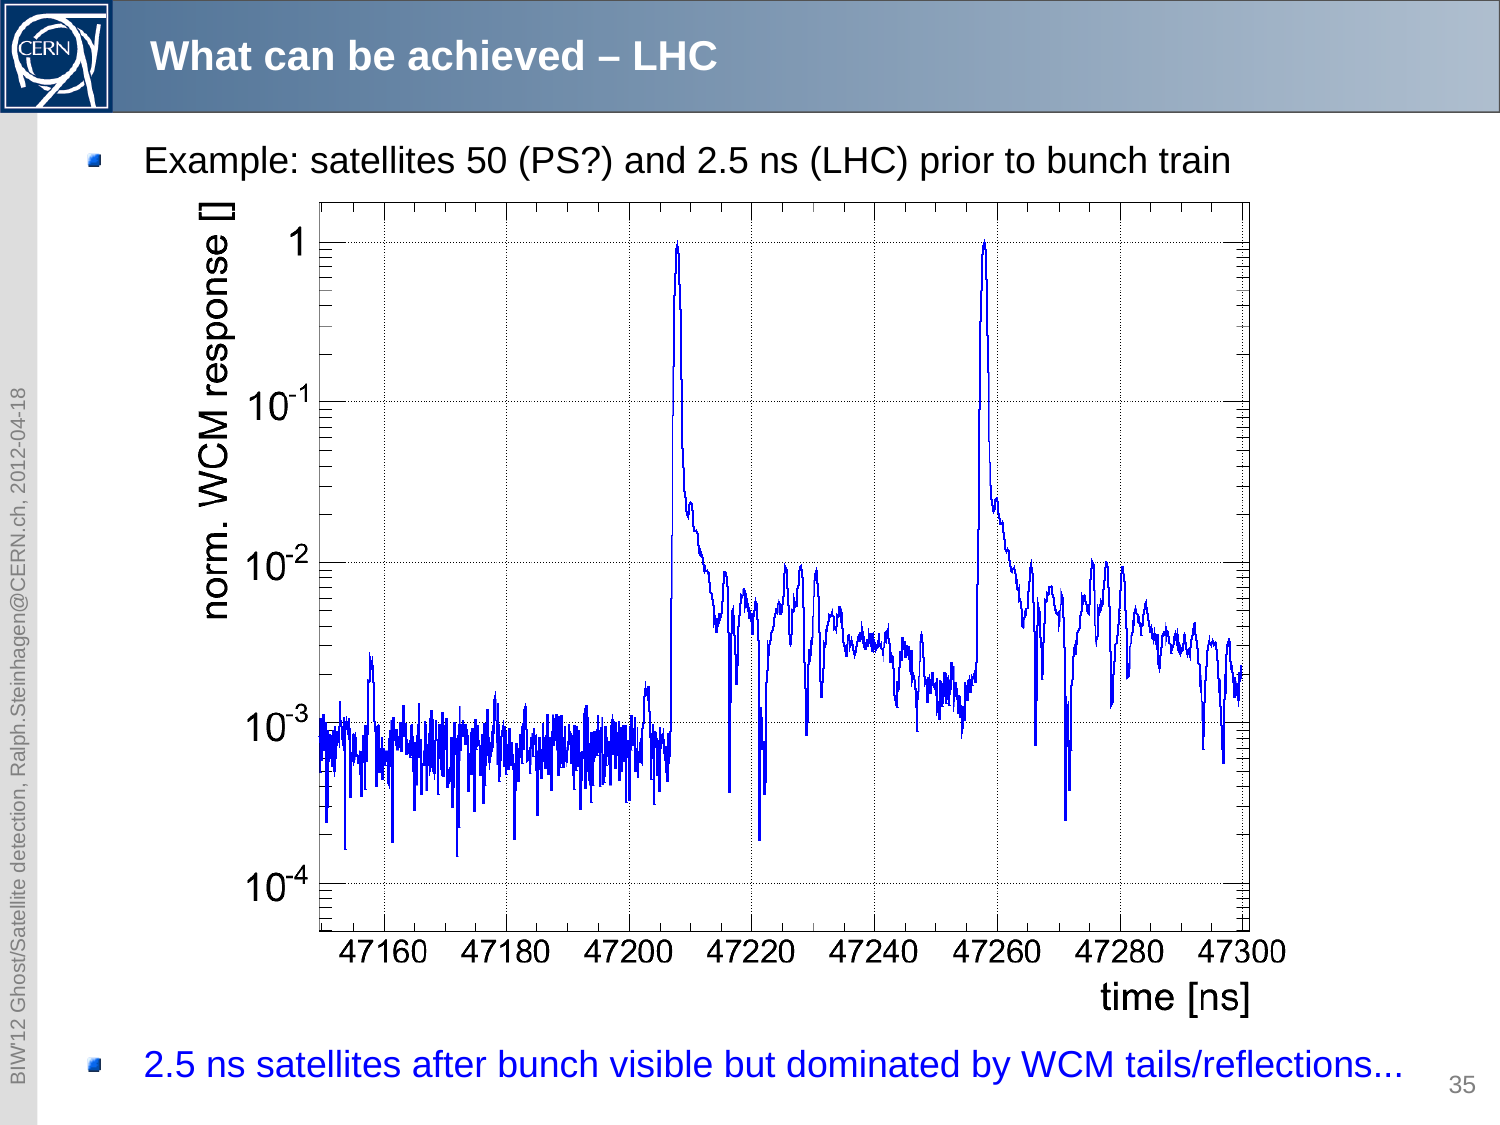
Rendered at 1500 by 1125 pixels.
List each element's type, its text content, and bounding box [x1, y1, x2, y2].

list Example: satellites 50 (PS?) and 2.5 ns (LHC) prior to bunch train 2.5 ns satellites after bunch visible but dominated by WCM tails/reflections... [87, 137, 1438, 1086]
picture [0, 0, 113, 113]
picture [179, 185, 1342, 1033]
title What can be achieved – LHC [150, 0, 1201, 113]
